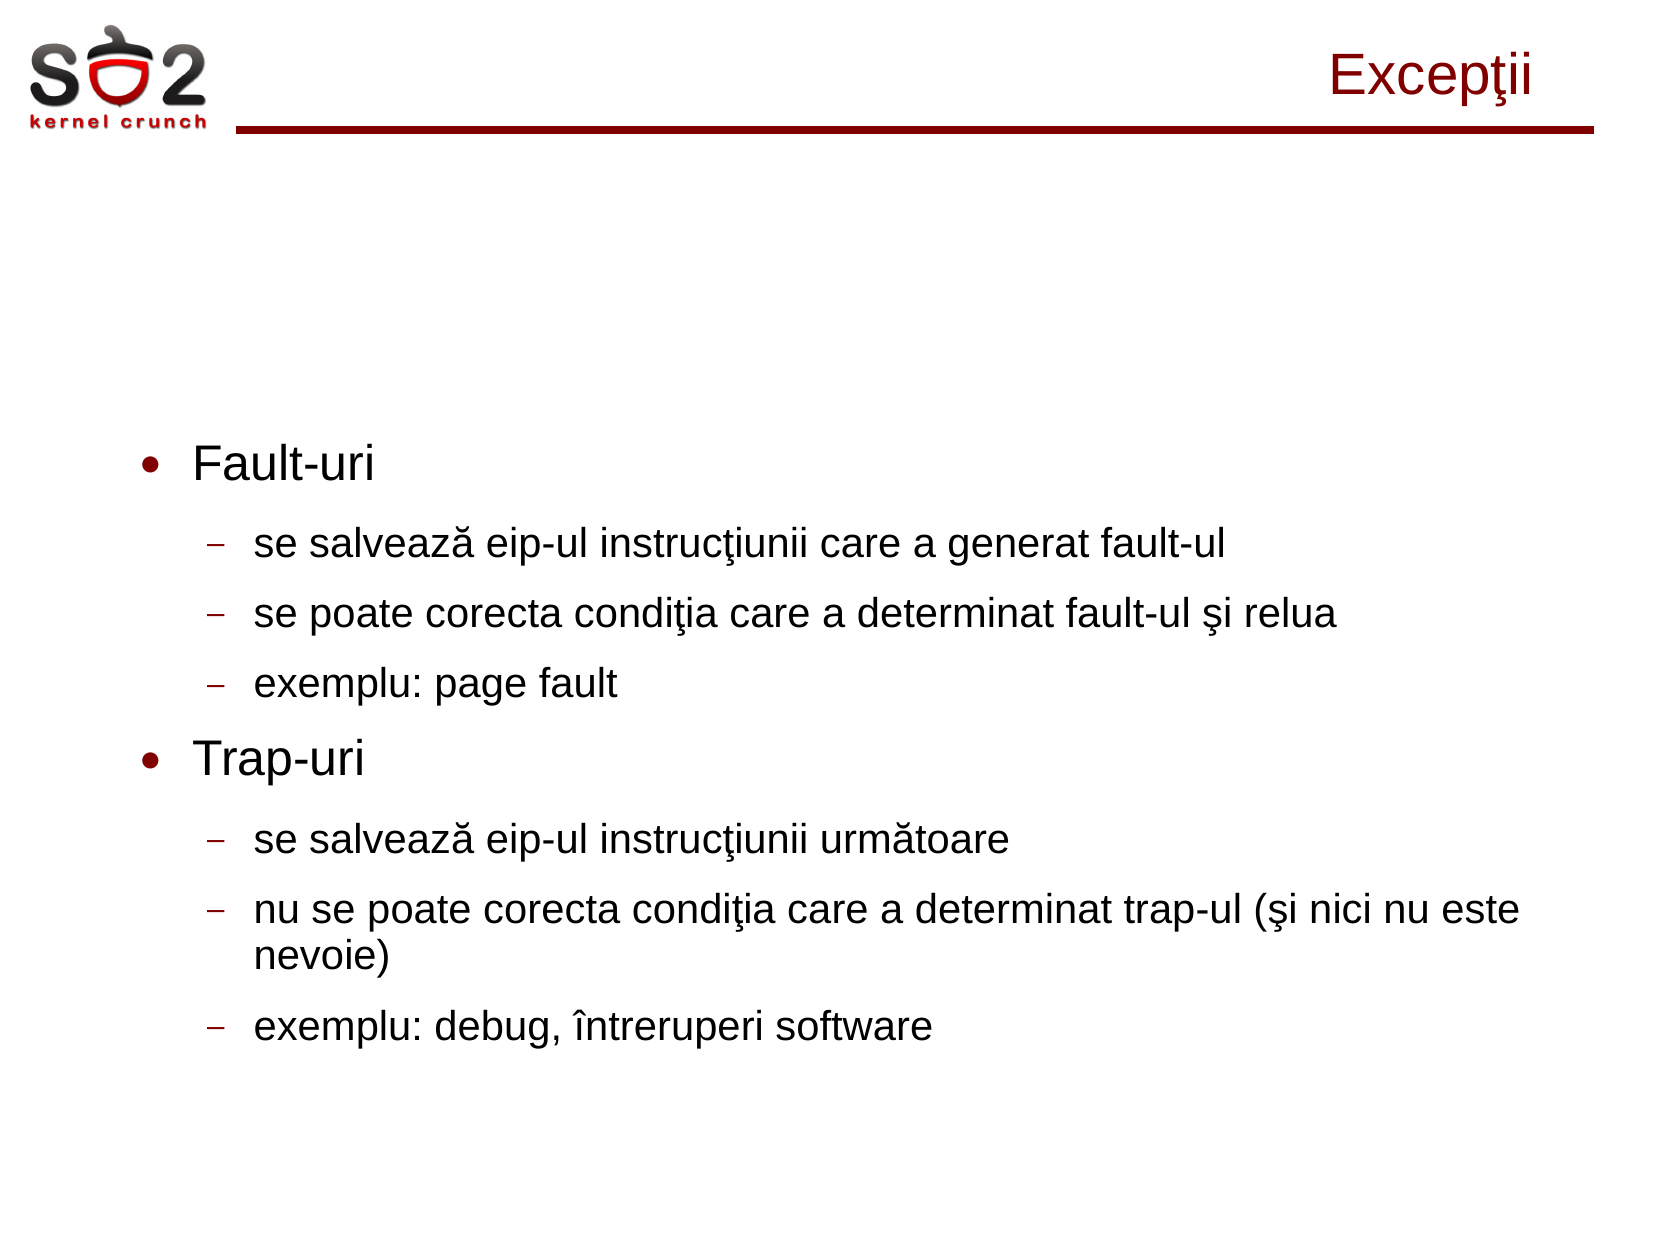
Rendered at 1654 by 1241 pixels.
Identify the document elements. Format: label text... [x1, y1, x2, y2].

picture [29, 23, 121, 130]
list Fault-uri se salvează eip-ul instrucţiunii care a generat fault-ul se poate corecta condiţia care a determinat fault-ul şi relua exemplu: page fault Trap-uri se salvează eip-ul instrucţiunii următoare nu se poate corecta condiţia care a determinat trap-ul (şi nici nu este nevoie) exemplu: debug, întreruperi software [121, 243, 1534, 1241]
title Excepţii [121, 0, 1534, 148]
